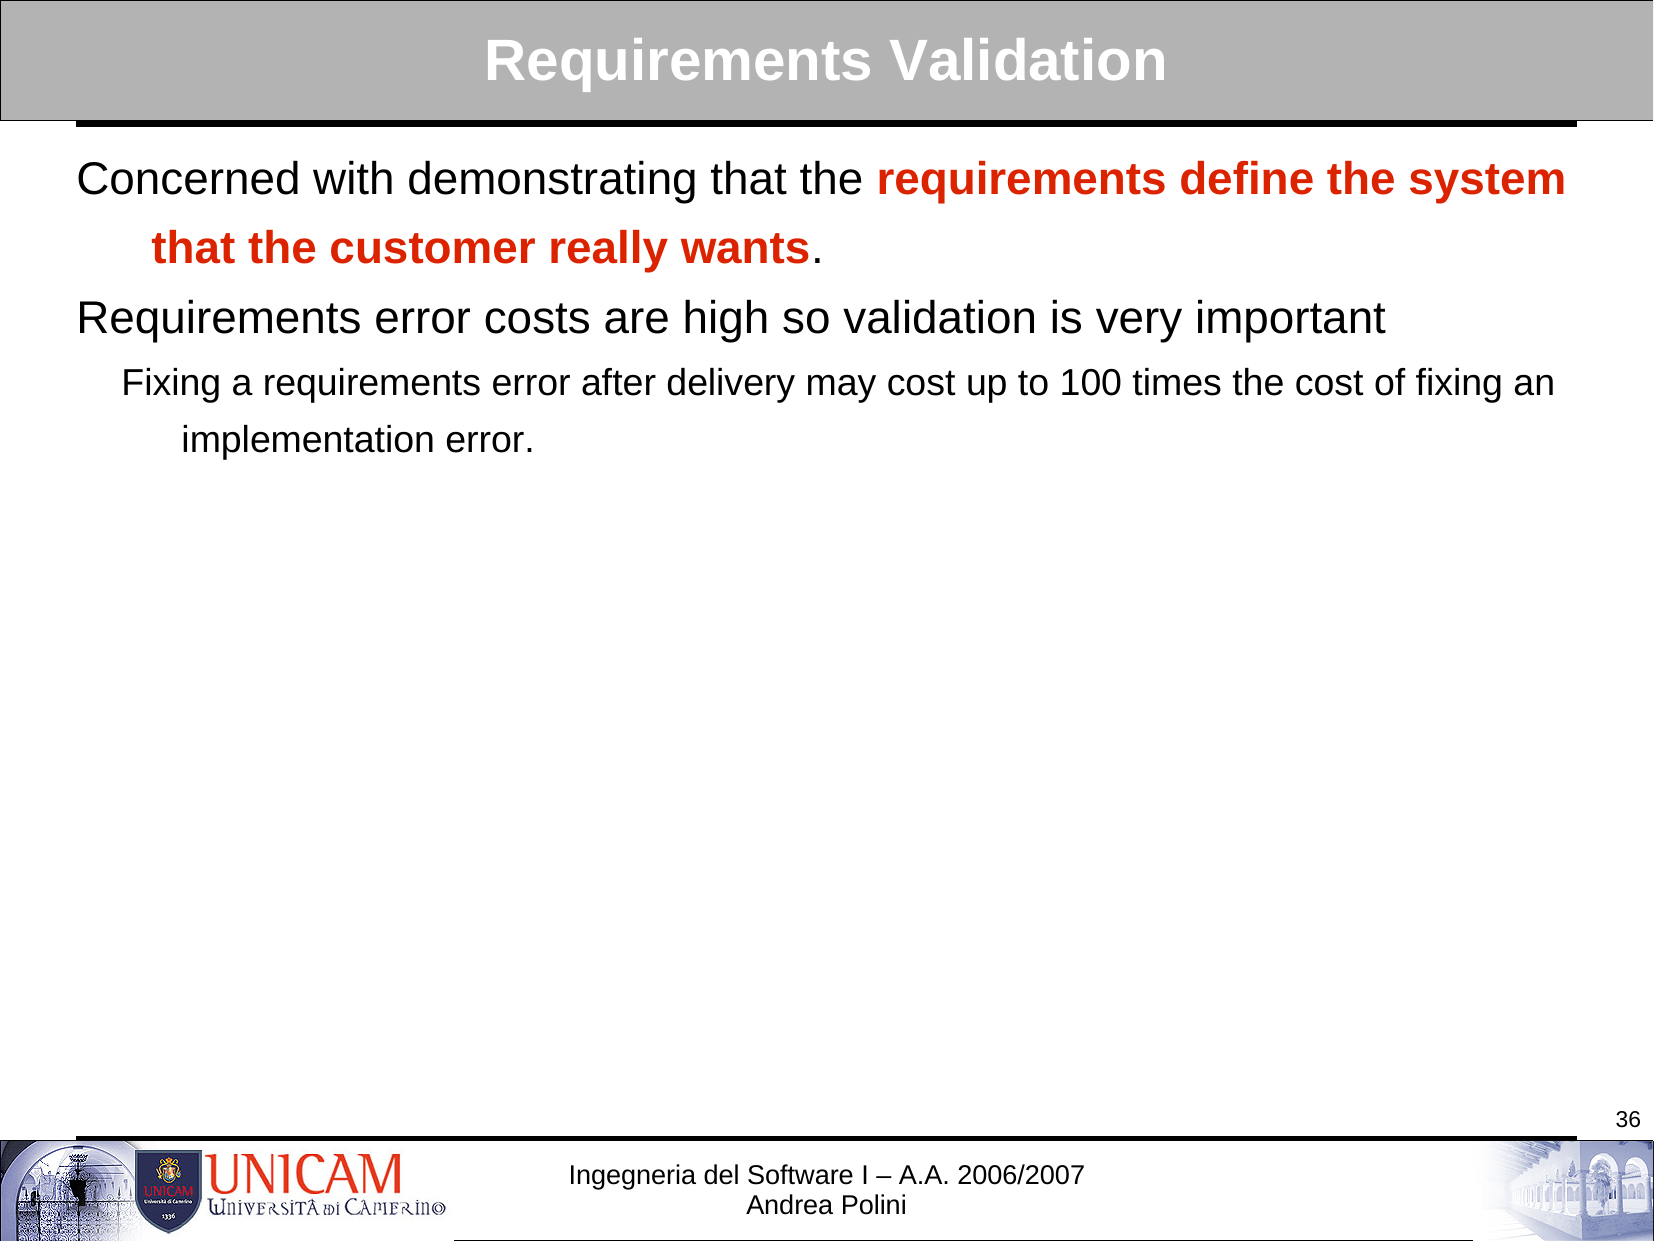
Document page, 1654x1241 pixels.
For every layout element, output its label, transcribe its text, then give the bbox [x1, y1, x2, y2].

title Requirements Validation [0, 0, 1653, 121]
picture [0, 1141, 454, 1241]
picture [1473, 1141, 1654, 1241]
list Concerned with demonstrating that the requirements define the system that the customer really wants. Requirements error costs are high so validation is very important Fixing a requirements error after delivery may cost up to 100 times the cost of fixing an implementation error. [76, 152, 1577, 671]
